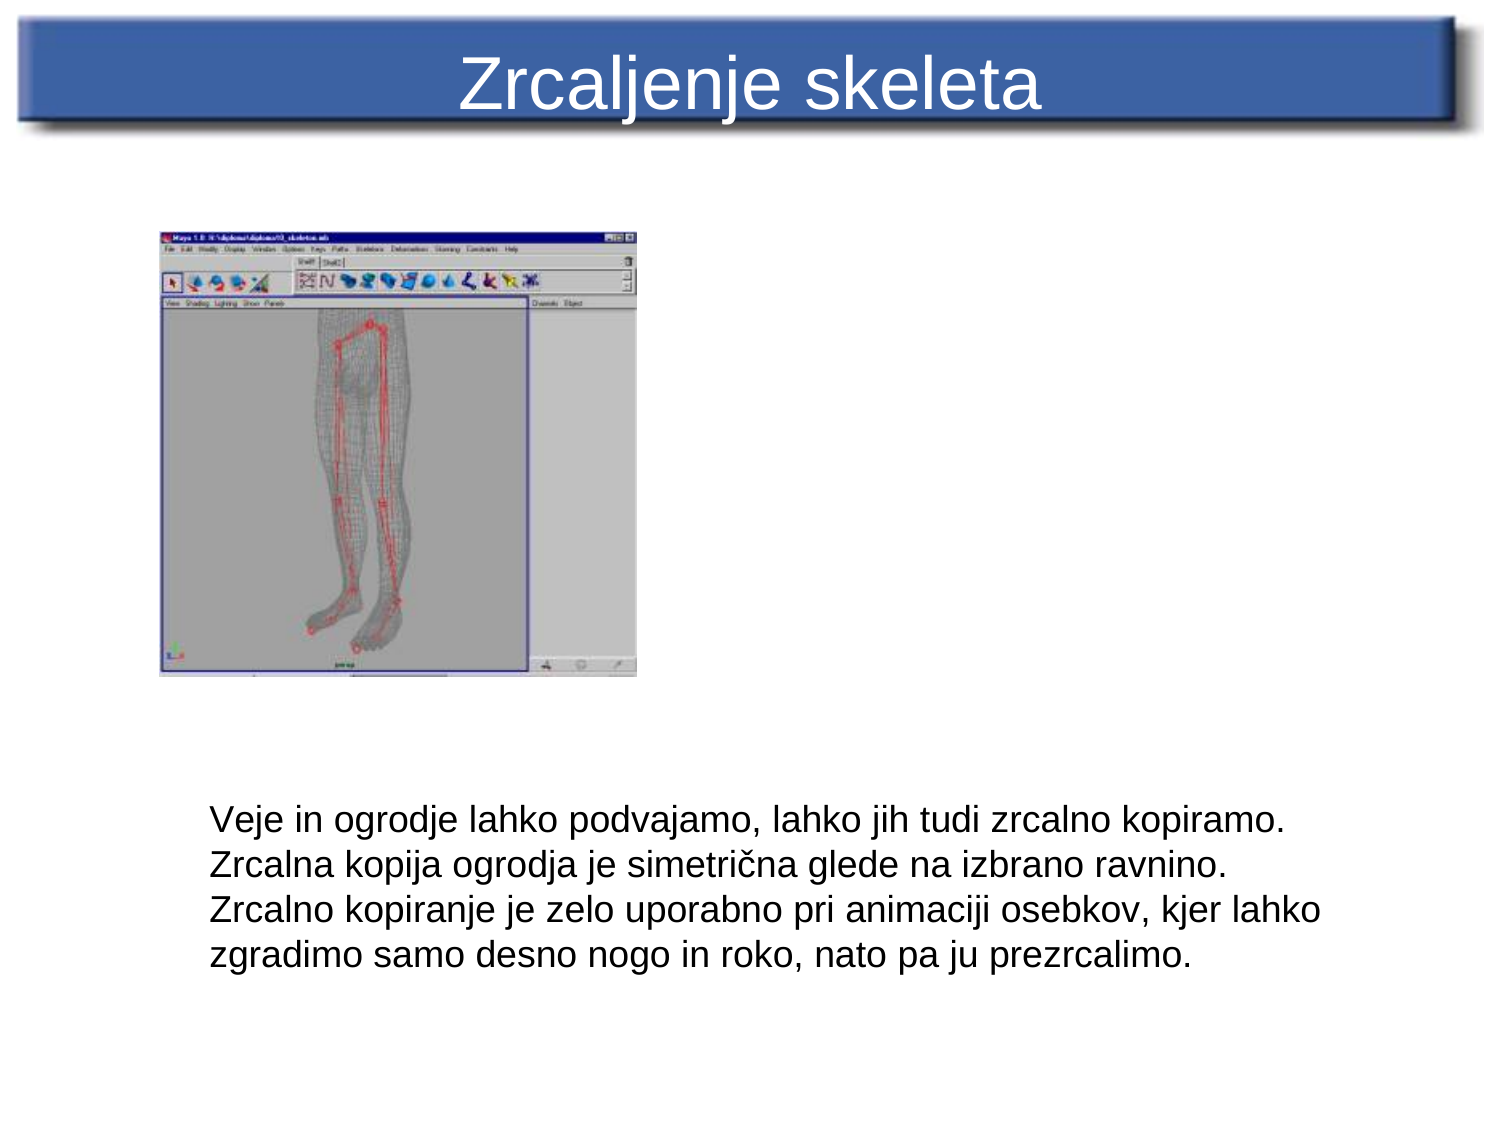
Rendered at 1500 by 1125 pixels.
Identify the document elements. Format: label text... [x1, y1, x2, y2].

picture [16, 13, 1484, 141]
text_box Veje in ogrodje lahko podvajamo, lahko jih tudi zrcalno kopiramo. Zrcalna kopija ogrodja je simetrična glede na izbrano ravnino. Zrcalno kopiranje je zelo uporabno pri animaciji osebkov, kjer lahko zgradimo samo desno nogo in roko, nato pa ju prezrcalimo. [194, 786, 1365, 983]
picture [159, 231, 637, 677]
title Zrcaljenje skeleta [75, 26, 1426, 133]
